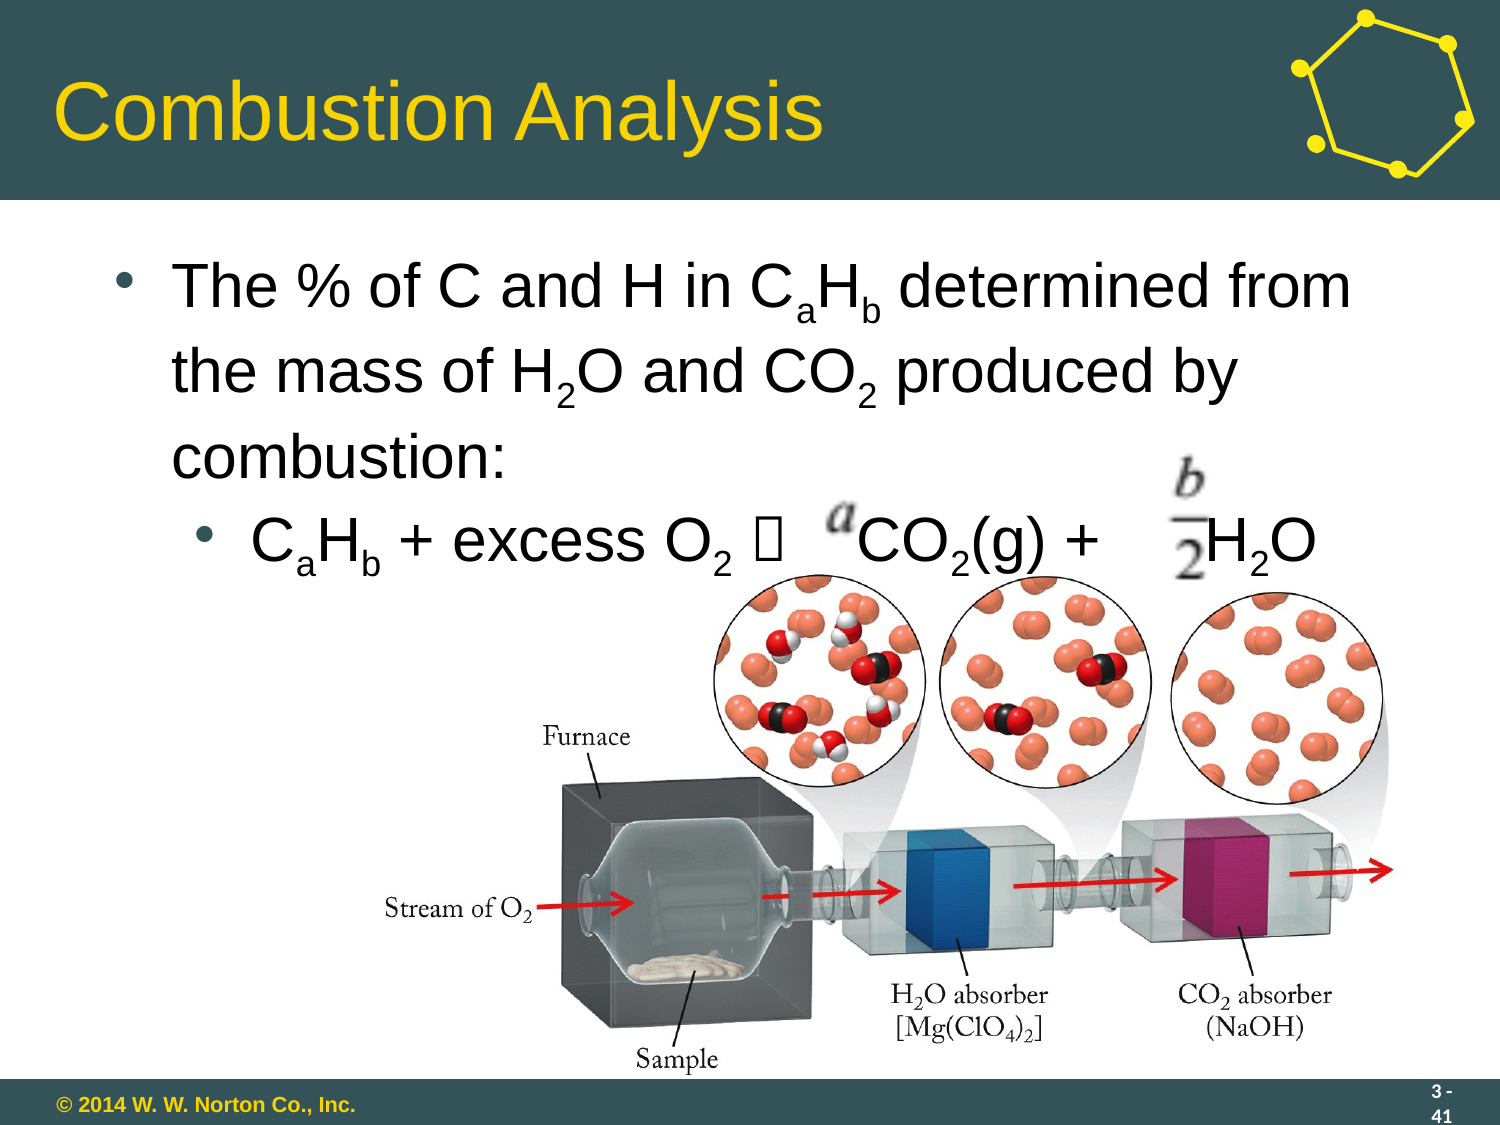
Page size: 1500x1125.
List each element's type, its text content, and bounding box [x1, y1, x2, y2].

picture [820, 491, 867, 542]
slide_number 3 - <number> [1411, 1086, 1468, 1119]
title Combustion Analysis [37, 19, 1118, 195]
picture [376, 975, 1402, 1076]
picture [1162, 437, 1217, 584]
list The % of C and H in CaHb determined from the mass of H2O and CO2 produced by combustion: CaHb + excess O2  CO2(g) + H2O [99, 237, 1413, 975]
